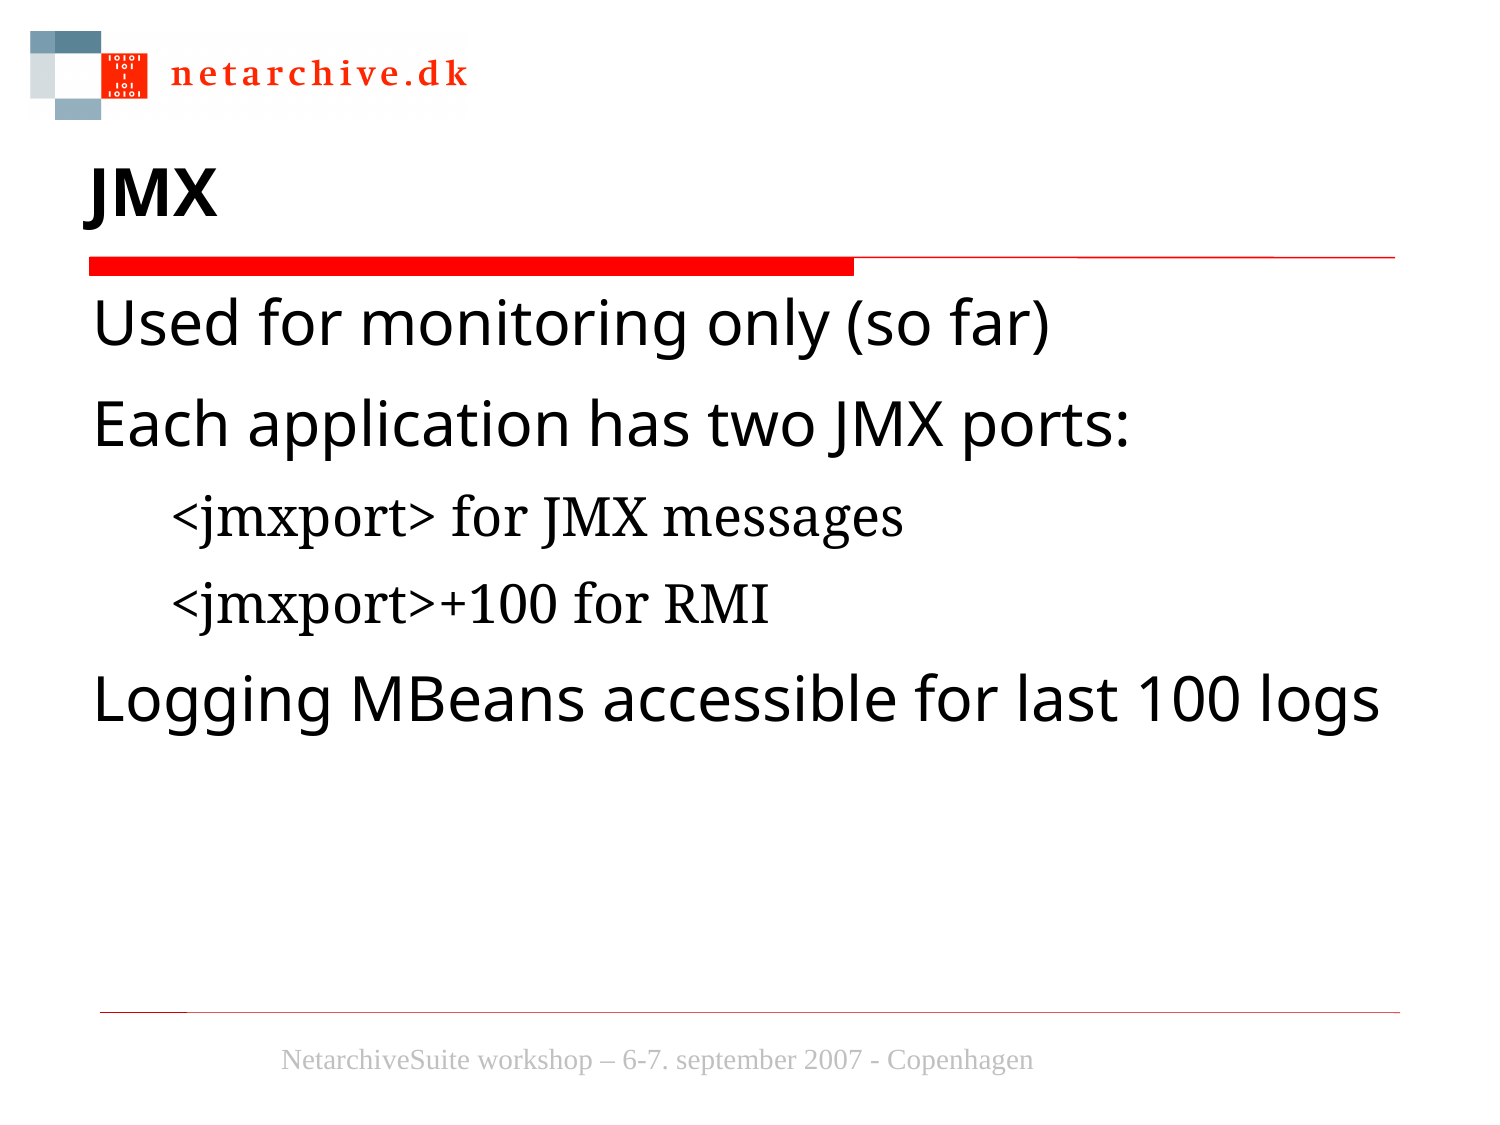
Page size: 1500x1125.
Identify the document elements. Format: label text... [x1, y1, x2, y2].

title JMX [88, 137, 1401, 244]
list Used for monitoring only (so far) Each application has two JMX ports: <jmxport> for JMX messages <jmxport>+100 for RMI Logging MBeans accessible for last 100 logs [92, 278, 1406, 988]
picture [29, 31, 467, 120]
